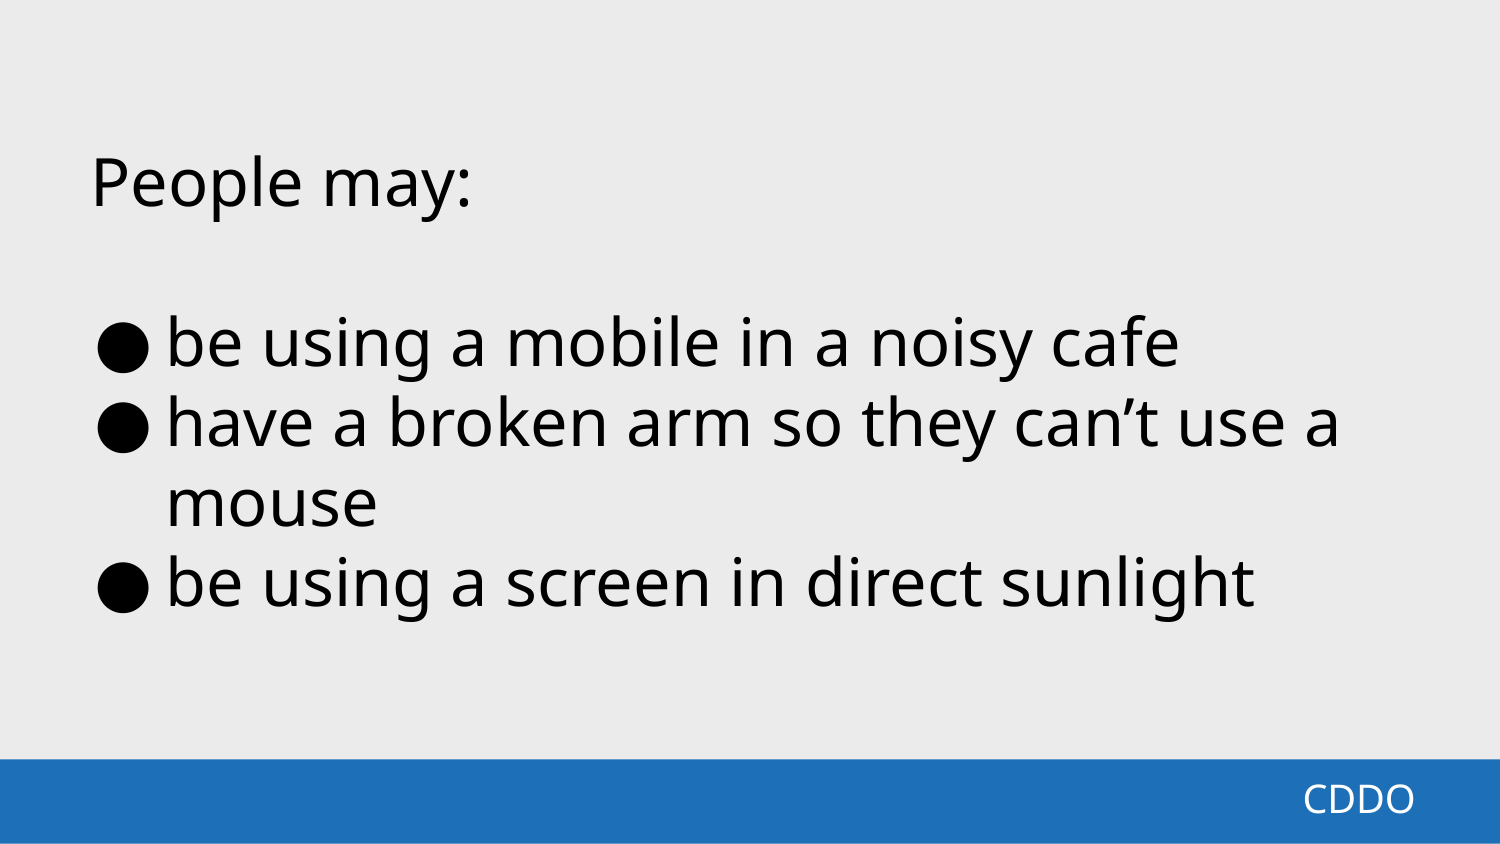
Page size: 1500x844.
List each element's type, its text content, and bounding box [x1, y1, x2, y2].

text_box People may: be using a mobile in a noisy cafe have a broken arm so they can’t use a mouse be using a screen in direct sunlight [87, 0, 1416, 760]
